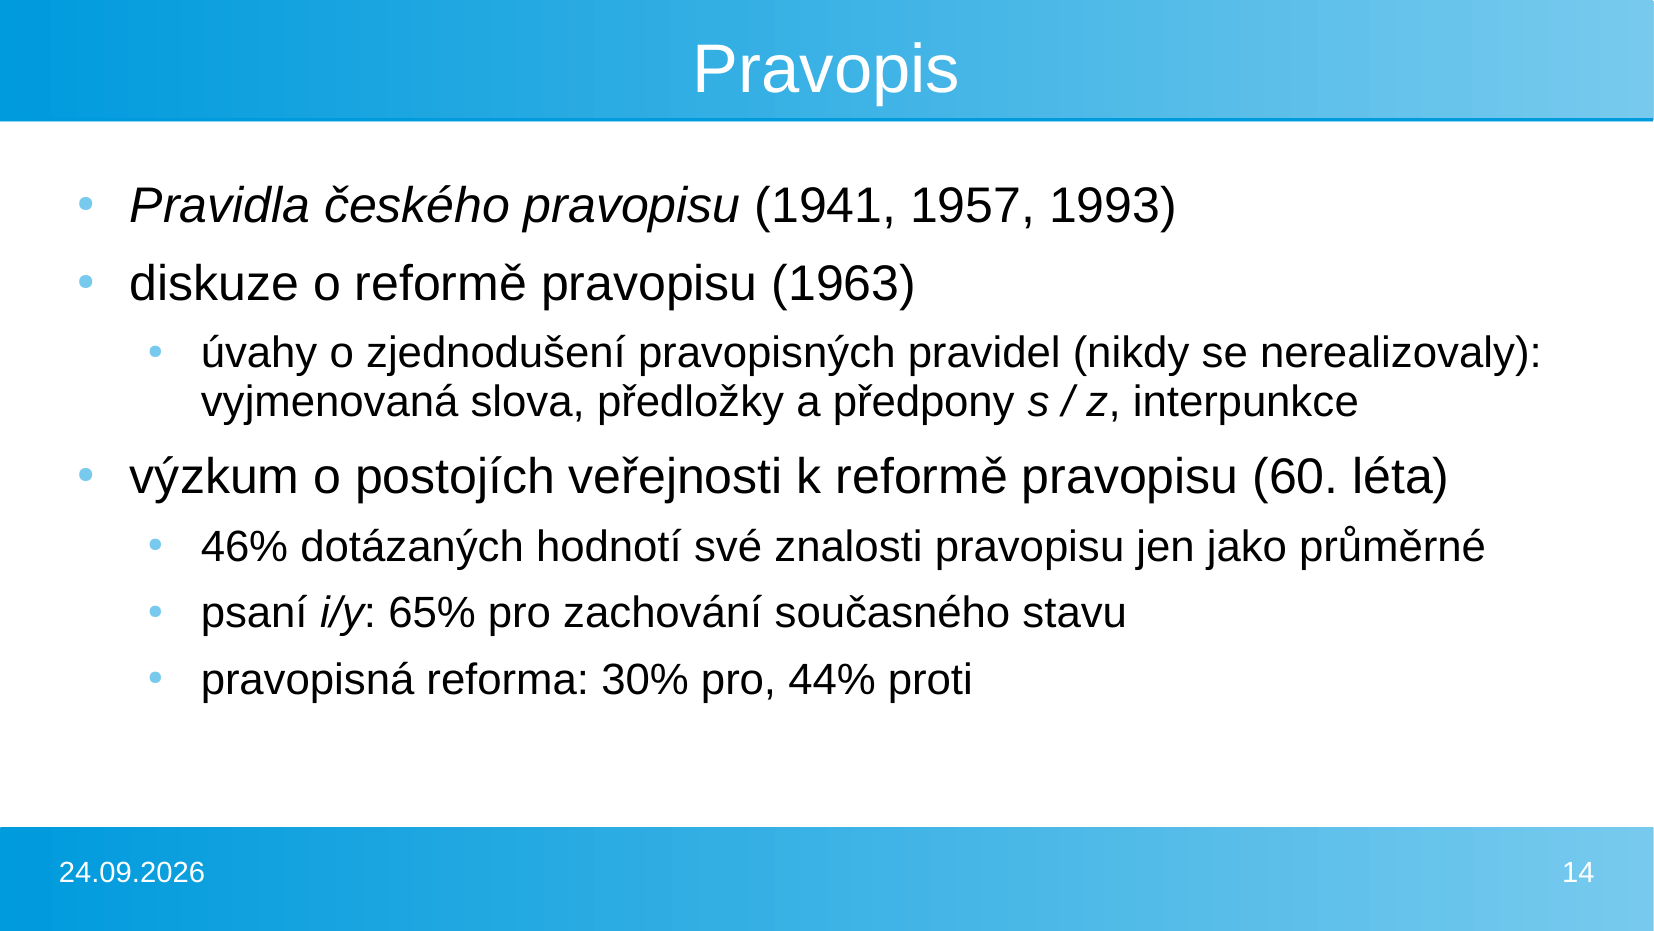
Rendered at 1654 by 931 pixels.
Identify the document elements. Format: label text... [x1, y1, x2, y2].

title Pravopis [59, 29, 1595, 108]
list Pravidla českého pravopisu (1941, 1957, 1993) diskuze o reformě pravopisu (1963) úvahy o zjednodušení pravopisných pravidel (nikdy se nerealizovaly): vyjmenovaná slova, předložky a předpony s / z, interpunkce výzkum o postojích veřejnosti k reformě pravopisu (60. léta) 46% dotázaných hodnotí své znalosti pravopisu jen jako průměrné psaní i/y: 65% pro zachování současného stavu pravopisná reforma: 30% pro, 44% proti [59, 177, 1595, 768]
